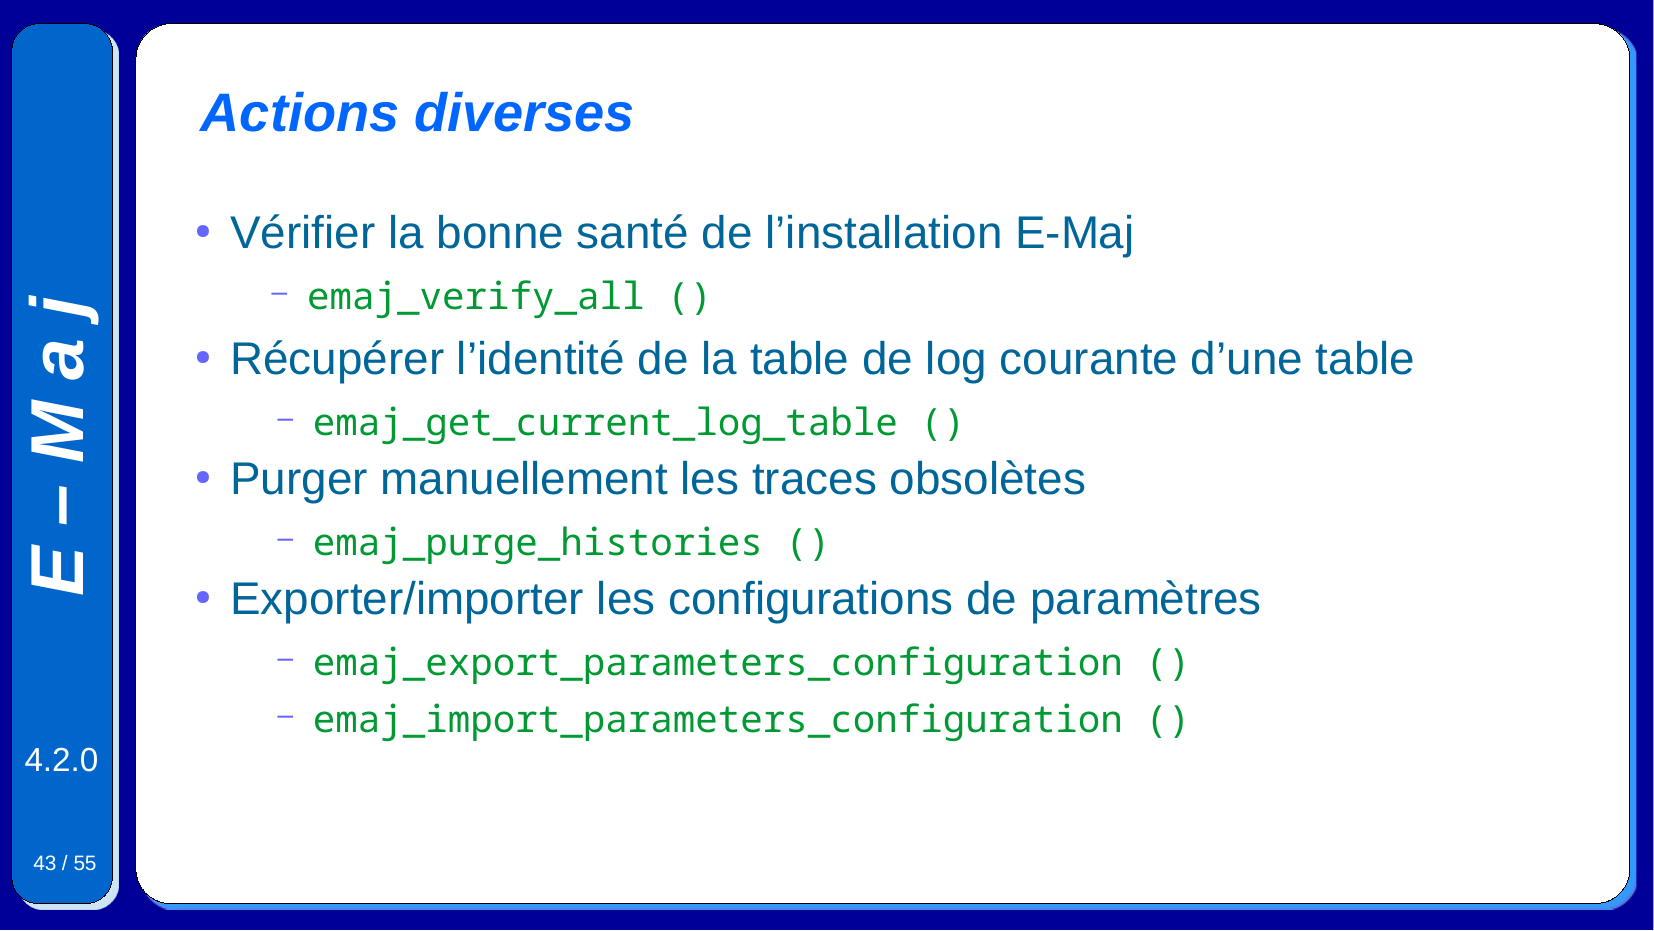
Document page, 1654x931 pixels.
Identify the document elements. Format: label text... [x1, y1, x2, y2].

title Actions diverses [200, 34, 1575, 191]
list Vérifier la bonne santé de l’installation E-Maj emaj_verify_all () Récupérer l’identité de la table de log courante d’une table emaj_get_current_log_table () Purger manuellement les traces obsolètes emaj_purge_histories () Exporter/importer les configurations de paramètres emaj_export_parameters_configuration () emaj_import_parameters_configuration () [177, 206, 1587, 827]
